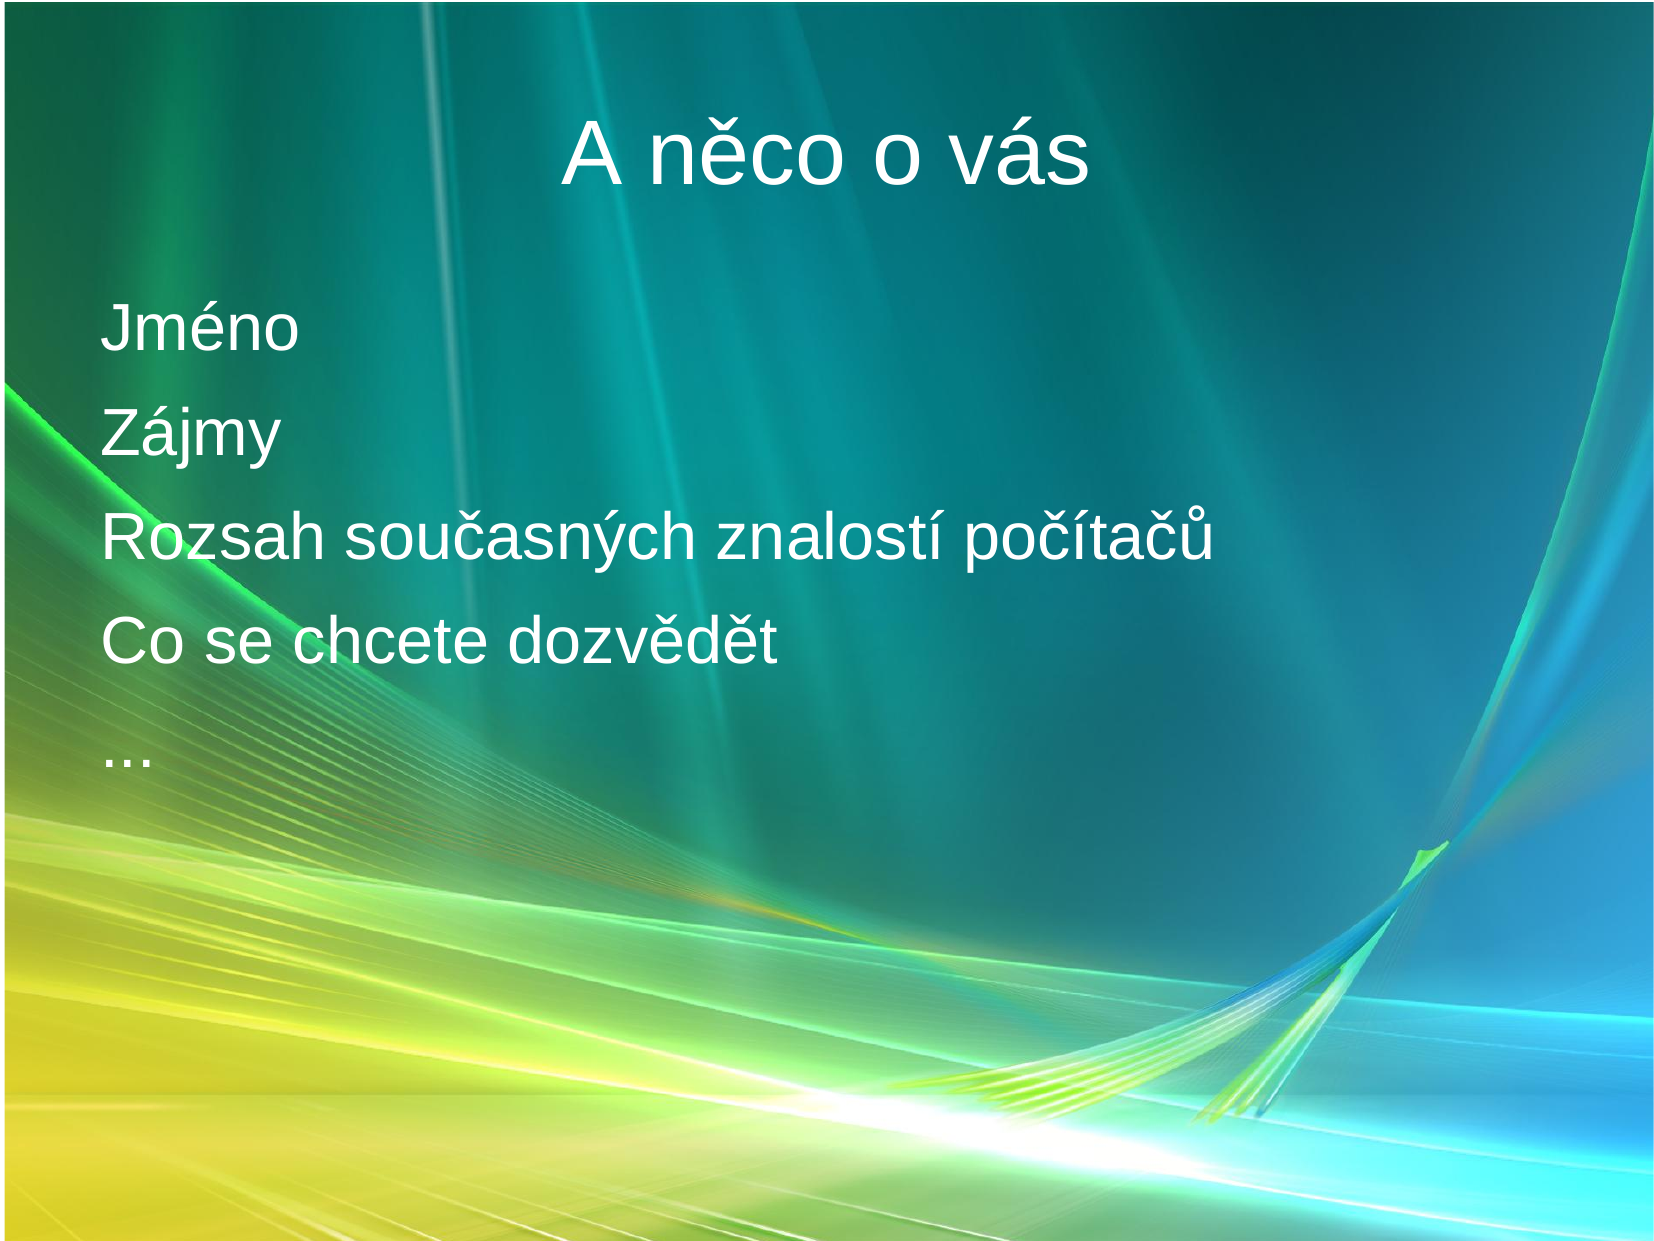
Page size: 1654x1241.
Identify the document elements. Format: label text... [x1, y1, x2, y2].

title A něco o vás [82, 49, 1571, 257]
list Jméno Zájmy Rozsah současných znalostí počítačů Co se chcete dozvědět ... [82, 290, 1571, 1109]
picture [4, 2, 1654, 1241]
